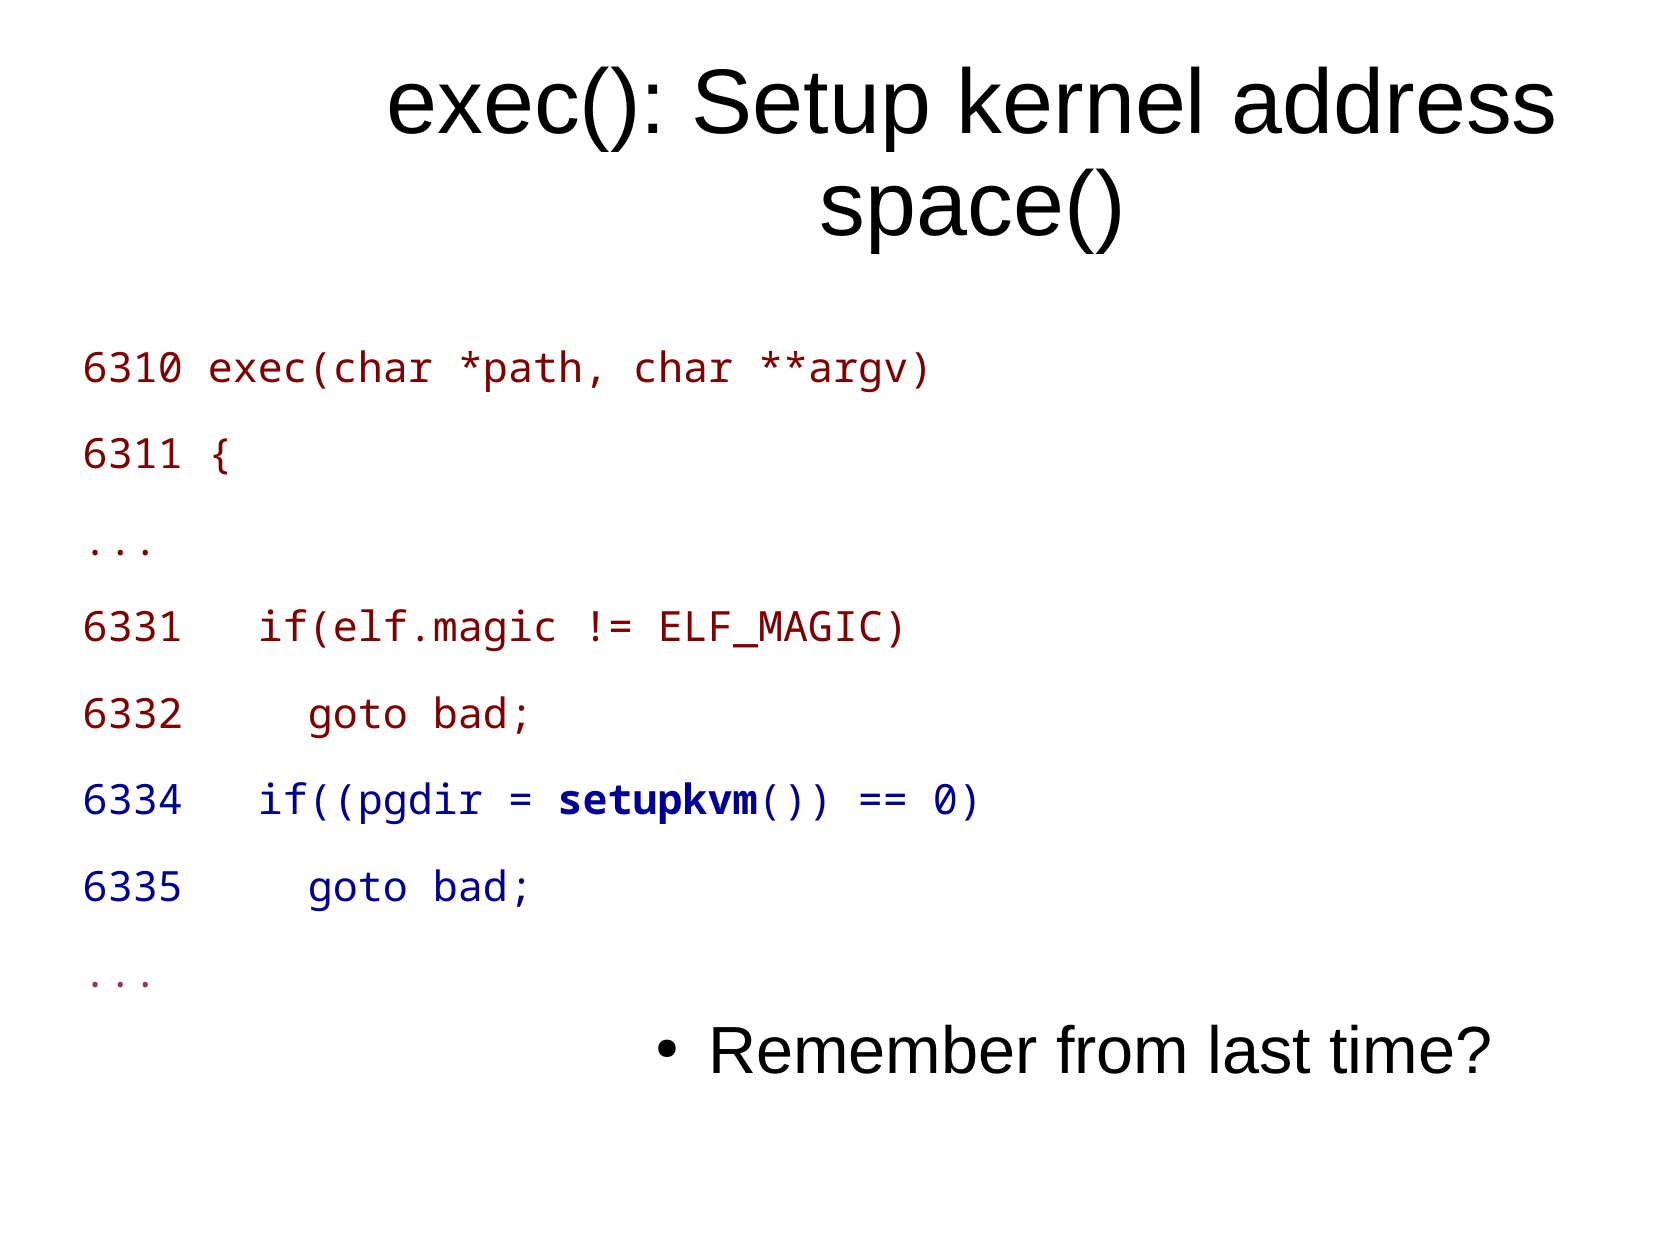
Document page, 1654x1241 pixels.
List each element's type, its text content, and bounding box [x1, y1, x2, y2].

title exec(): Setup kernel address space() [375, 49, 1571, 257]
list Remember from last time? [637, 1013, 1530, 1161]
list 6310 exec(char *path, char **argv) 6311 { ... 6331 if(elf.magic != ELF_MAGIC) 6332 goto bad; 6334 if((pgdir = setupkvm()) == 0) 6335 goto bad; ... [82, 337, 1571, 1163]
